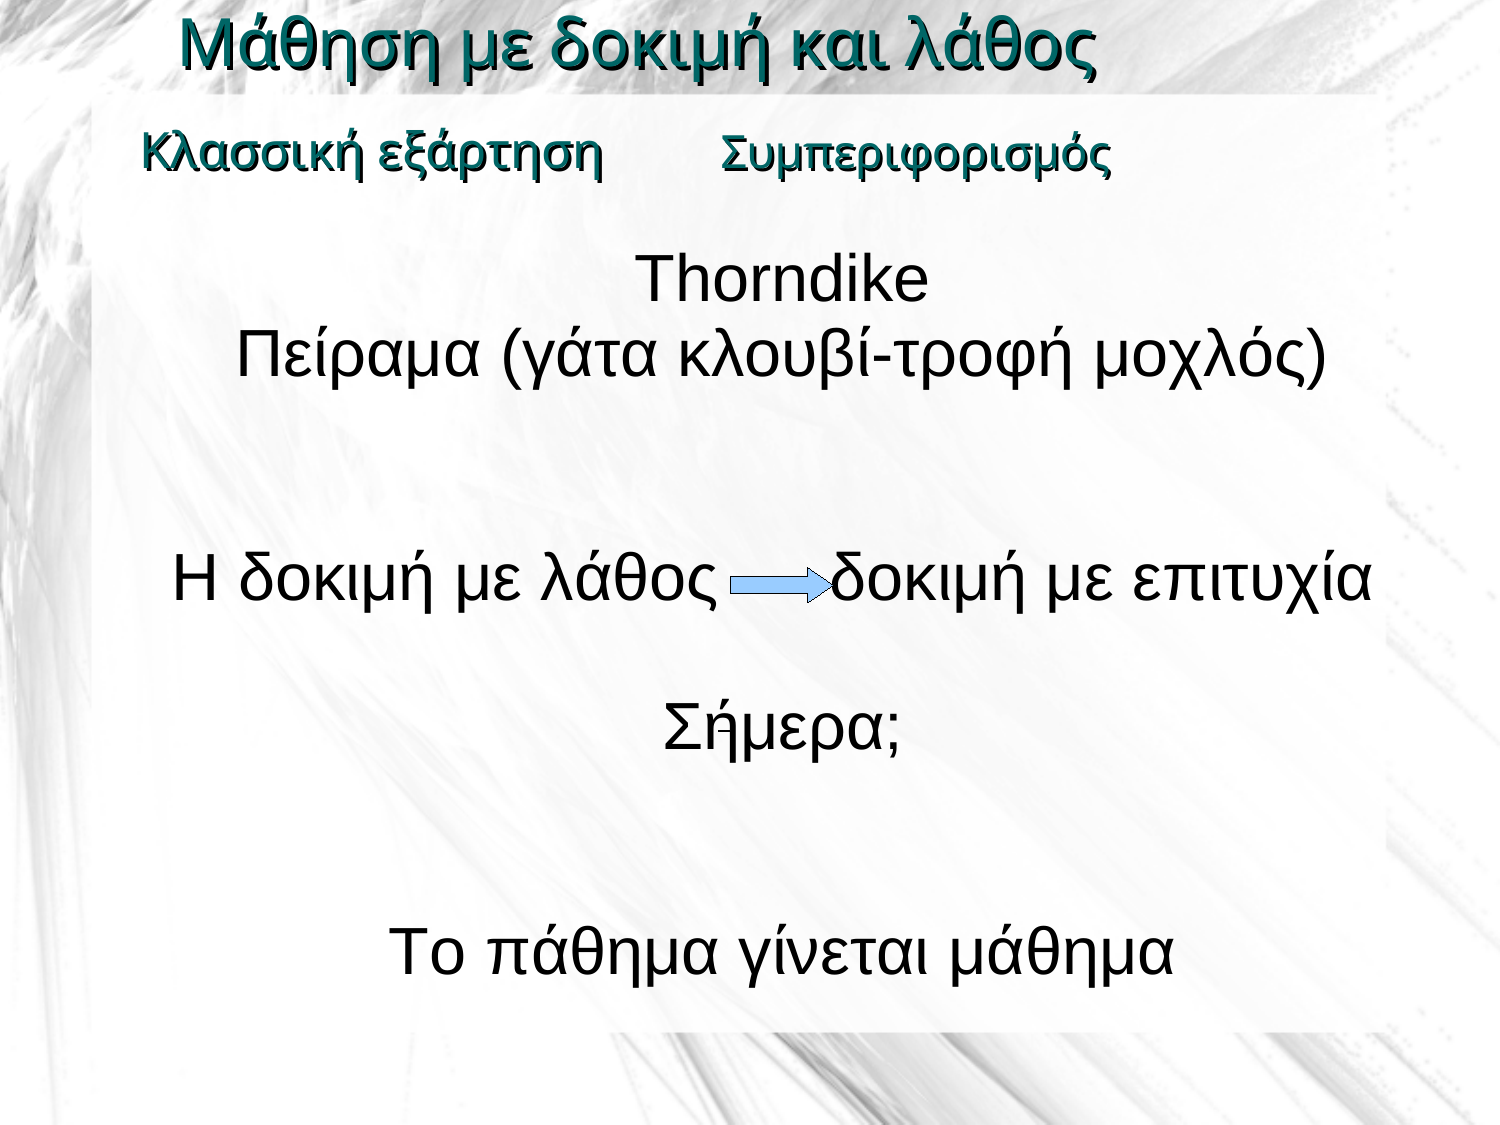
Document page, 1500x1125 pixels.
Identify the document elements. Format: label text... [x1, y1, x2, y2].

text_box [730, 567, 834, 603]
subtitle Thorndike Πείραμα (γάτα κλουβί-τροφή μοχλός) Η δοκιμή με λάθος δοκιμή με επιτυχία Σήμερα; Το πάθημα γίνεται μάθημα [123, 240, 1442, 989]
picture [0, 0, 1500, 1125]
title Μάθηση με δοκιμή και λάθος Κλασσική εξάρτηση Συμπεριφορισμός [107, 0, 1367, 181]
